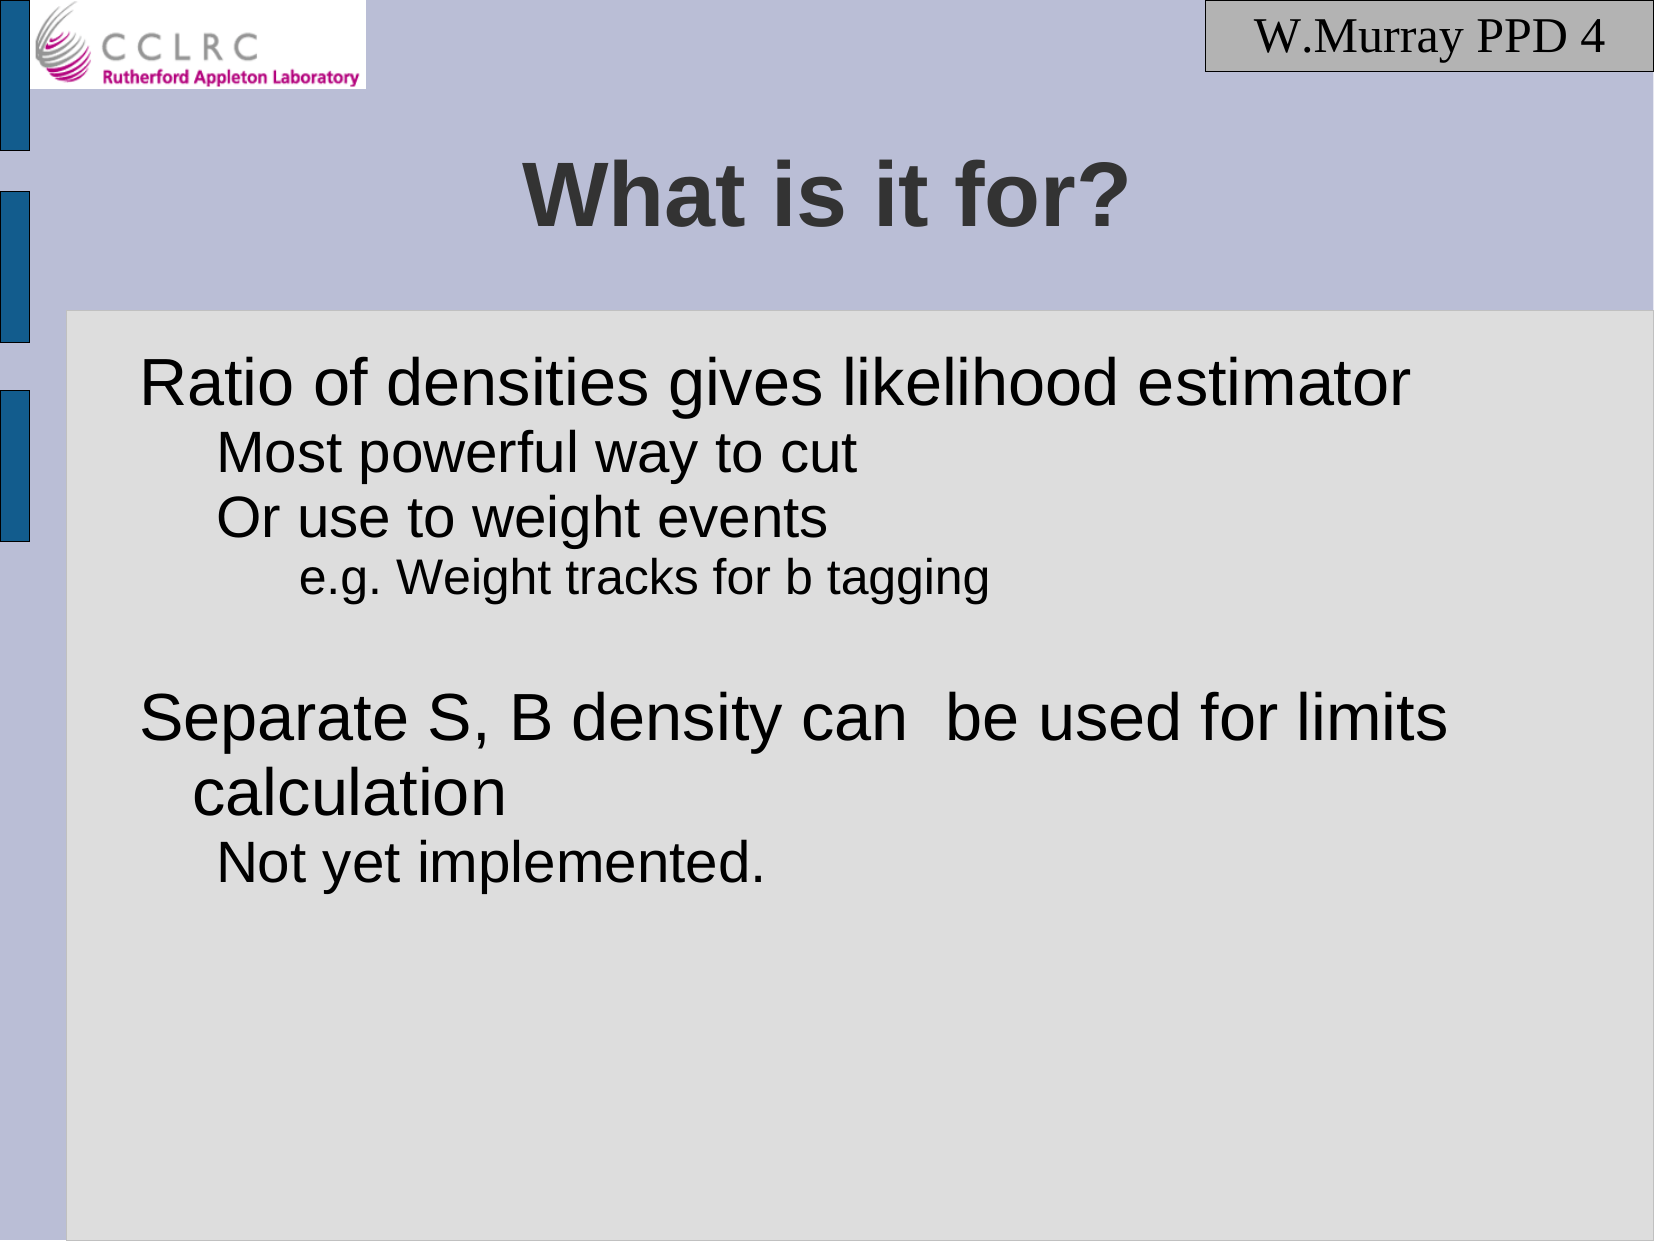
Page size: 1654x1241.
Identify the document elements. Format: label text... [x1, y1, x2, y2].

picture [30, 0, 366, 89]
list Ratio of densities gives likelihood estimator Most powerful way to cut Or use to weight events e.g. Weight tracks for b tagging Separate S, B density can be used for limits calculation Not yet implemented. [121, 344, 1534, 1127]
title What is it for? [121, 91, 1534, 299]
